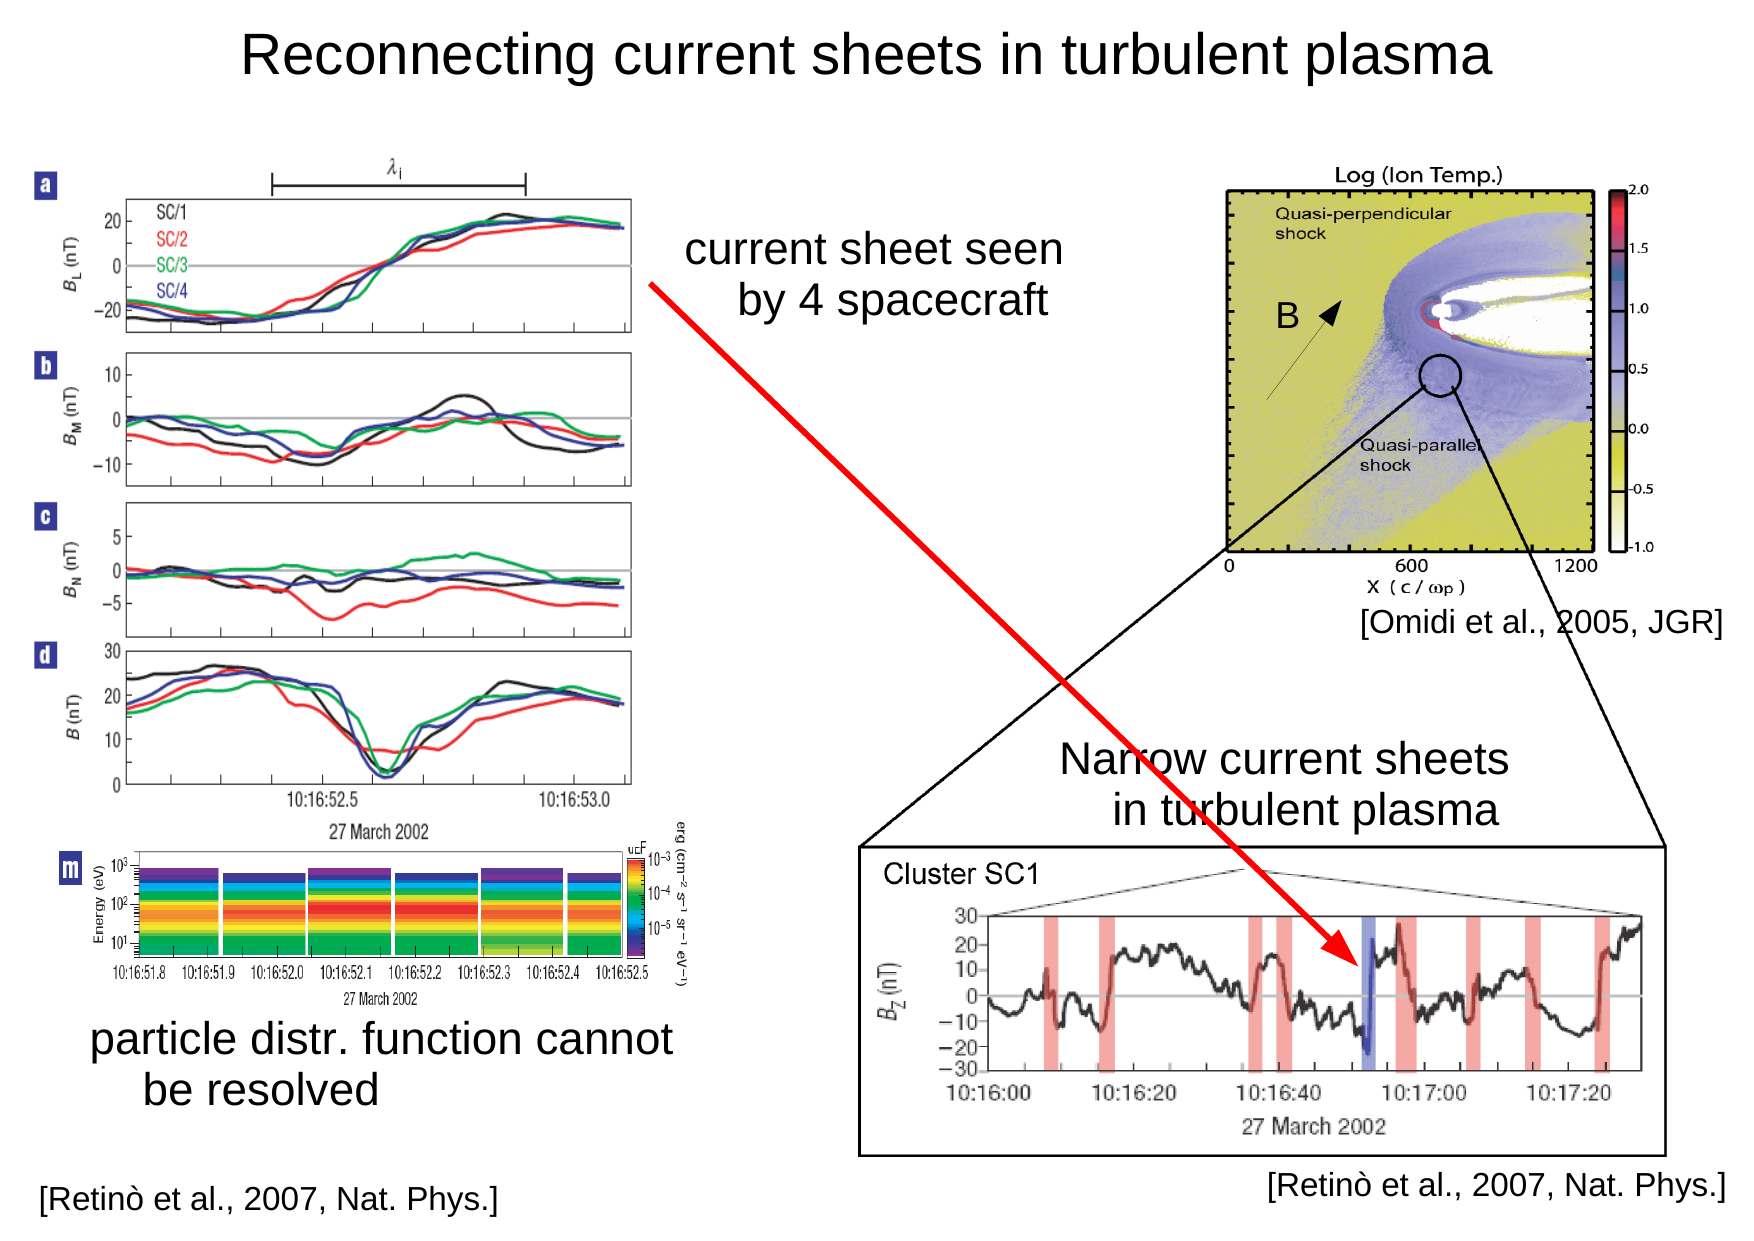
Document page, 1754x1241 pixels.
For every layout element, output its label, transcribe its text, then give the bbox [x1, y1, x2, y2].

picture [858, 490, 1667, 1157]
picture [858, 166, 1667, 732]
text_box [Retinò et al., 2007, Nat. Phys.] [24, 1172, 609, 1225]
text_box Reconnecting current sheets in turbulent plasma [225, 14, 1510, 95]
text_box Narrow current sheets in turbulent plasma [1121, 732, 1754, 836]
text_box [Retinò et al., 2007, Nat. Phys.] [1252, 1159, 1754, 1212]
picture [25, 142, 687, 1010]
text_box [Omidi et al., 2005, JGR] [1345, 596, 1754, 649]
text_box current sheet seen by 4 spacecraft [666, 222, 1173, 325]
text_box particle distr. function cannot be resolved [71, 1012, 678, 1115]
text_box Narrow current sheets in turbulent plasma [1041, 732, 1217, 836]
text_box B [1260, 287, 1316, 344]
